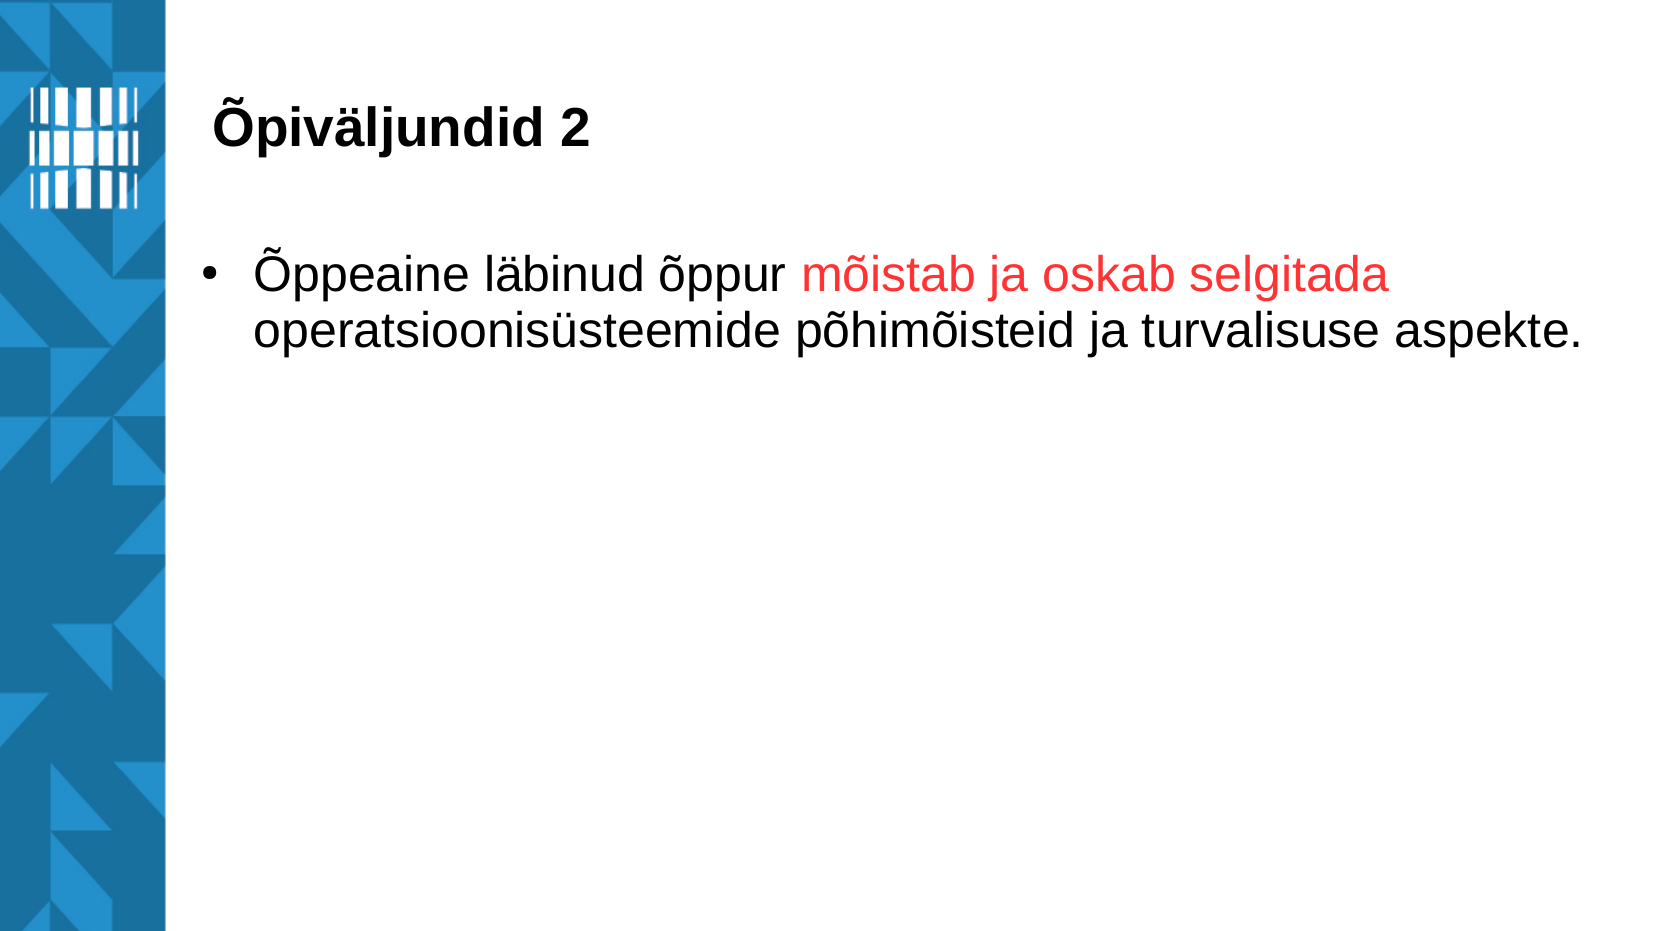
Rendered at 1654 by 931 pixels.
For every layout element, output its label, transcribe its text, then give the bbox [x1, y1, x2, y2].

title Õpiväljundid 2 [212, 41, 1625, 214]
list Õppeaine läbinud õppur mõistab ja oskab selgitada operatsioonisüsteemide põhimõisteid ja turvalisuse aspekte. [183, 246, 1639, 847]
